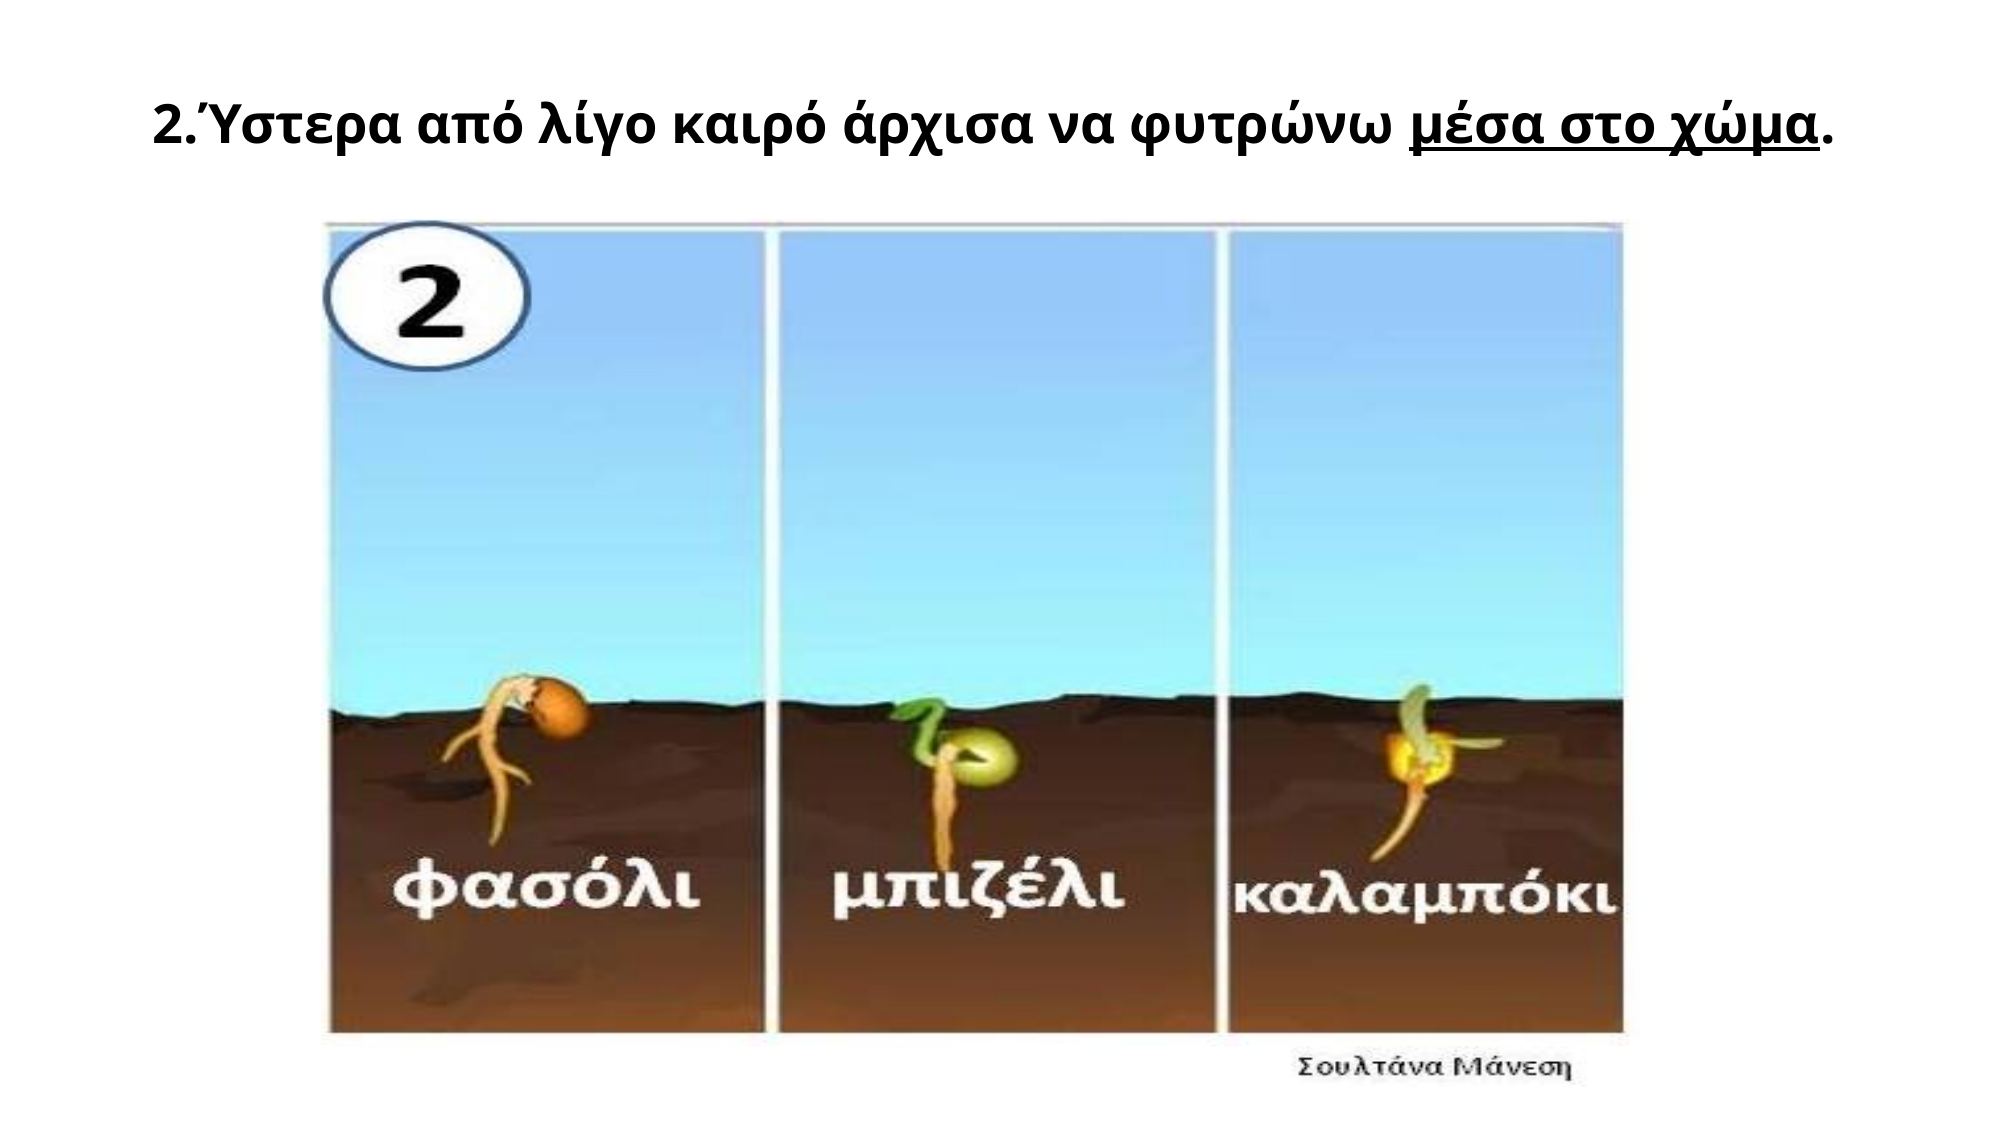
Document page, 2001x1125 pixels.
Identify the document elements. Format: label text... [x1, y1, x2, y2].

title 2.Ύστερα από λίγο καιρό άρχισα να φυτρώνω μέσα στο χώμα. [137, 59, 1863, 192]
picture [321, 219, 1640, 1087]
